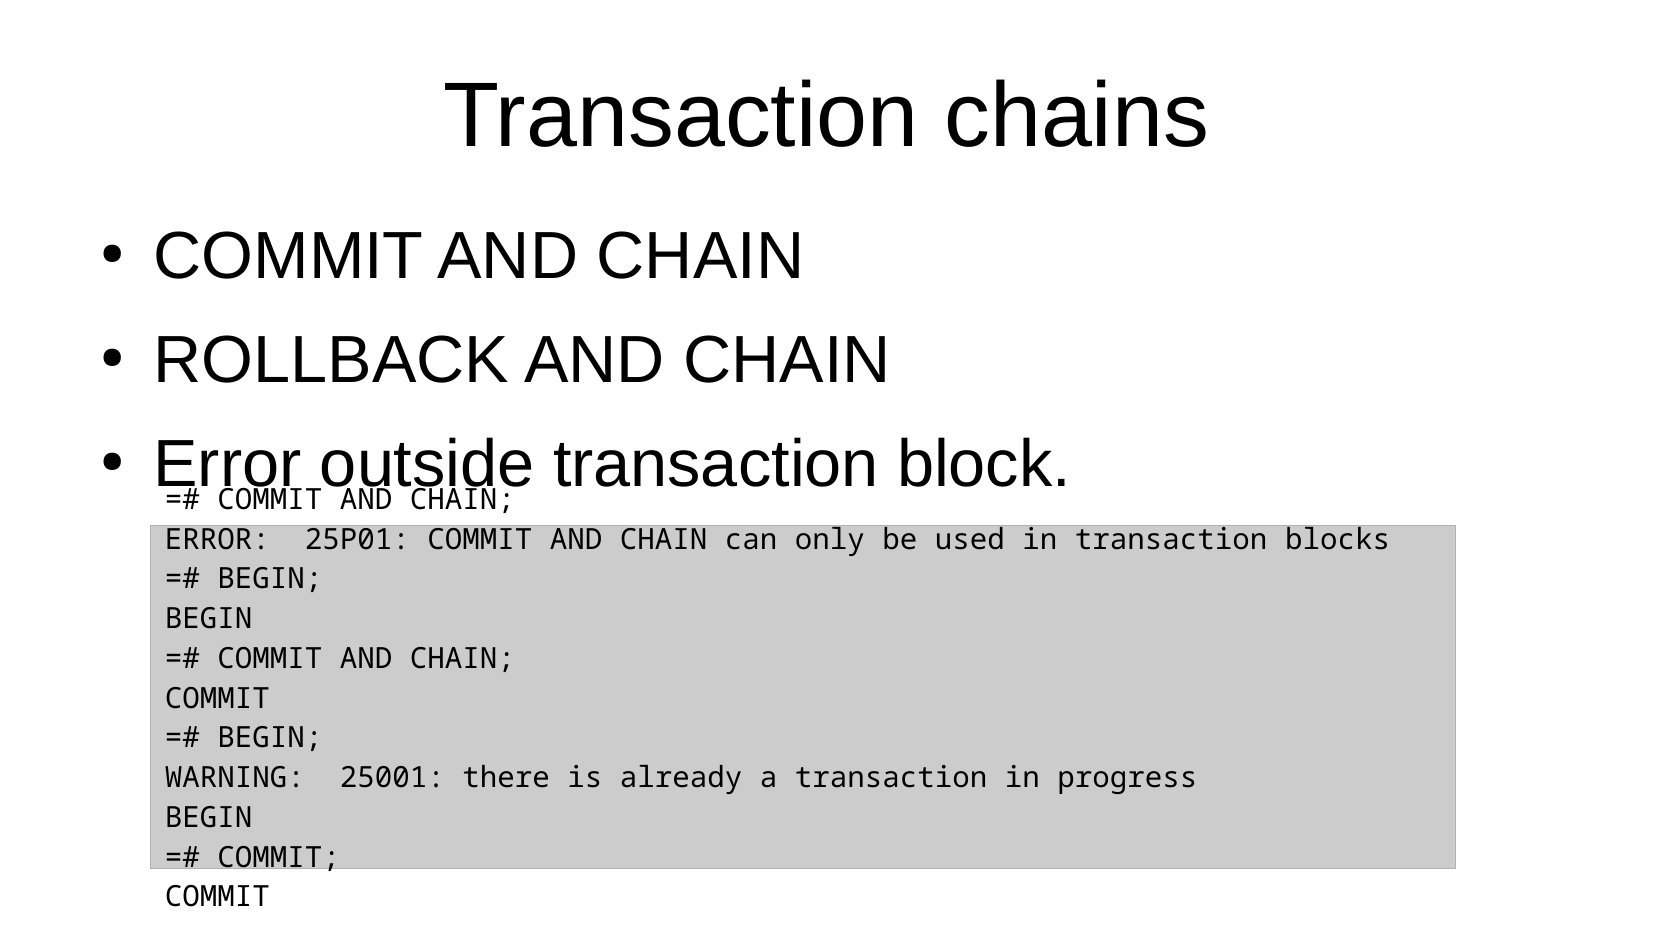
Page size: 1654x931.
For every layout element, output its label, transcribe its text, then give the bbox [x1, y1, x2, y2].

list COMMIT AND CHAIN ROLLBACK AND CHAIN Error outside transaction block. [82, 217, 1571, 511]
title Transaction chains [82, 37, 1571, 193]
text_box =# COMMIT AND CHAIN; ERROR: 25P01: COMMIT AND CHAIN can only be used in transaction blocks =# BEGIN; BEGIN =# COMMIT AND CHAIN; COMMIT =# BEGIN; WARNING: 25001: there is already a transaction in progress BEGIN =# COMMIT; COMMIT [150, 525, 1456, 869]
